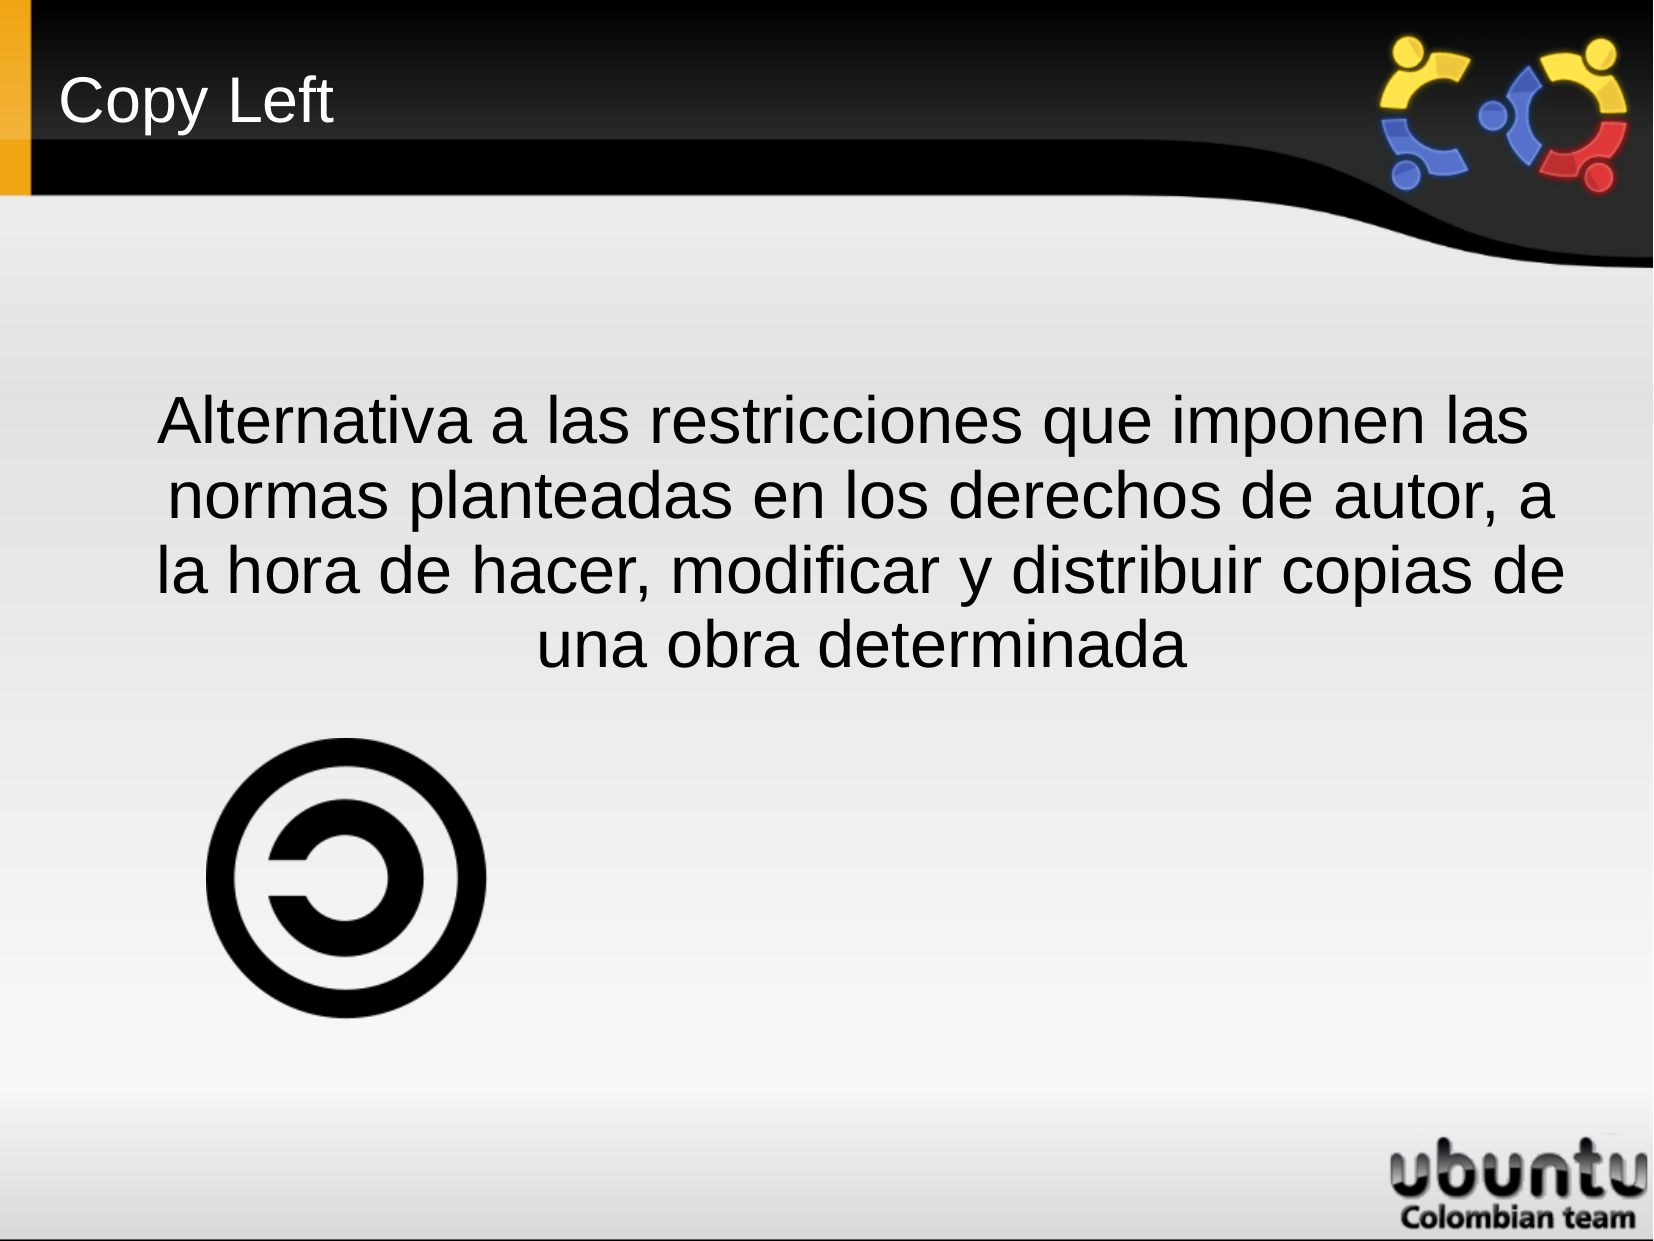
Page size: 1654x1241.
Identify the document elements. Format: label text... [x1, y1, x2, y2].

subtitle Alternativa a las restricciones que imponen las normas planteadas en los derechos de autor, a la hora de hacer, modificar y distribuir copias de una obra determinada [82, 297, 1571, 768]
picture [0, 0, 1653, 1241]
title Copy Left [59, 48, 1376, 153]
